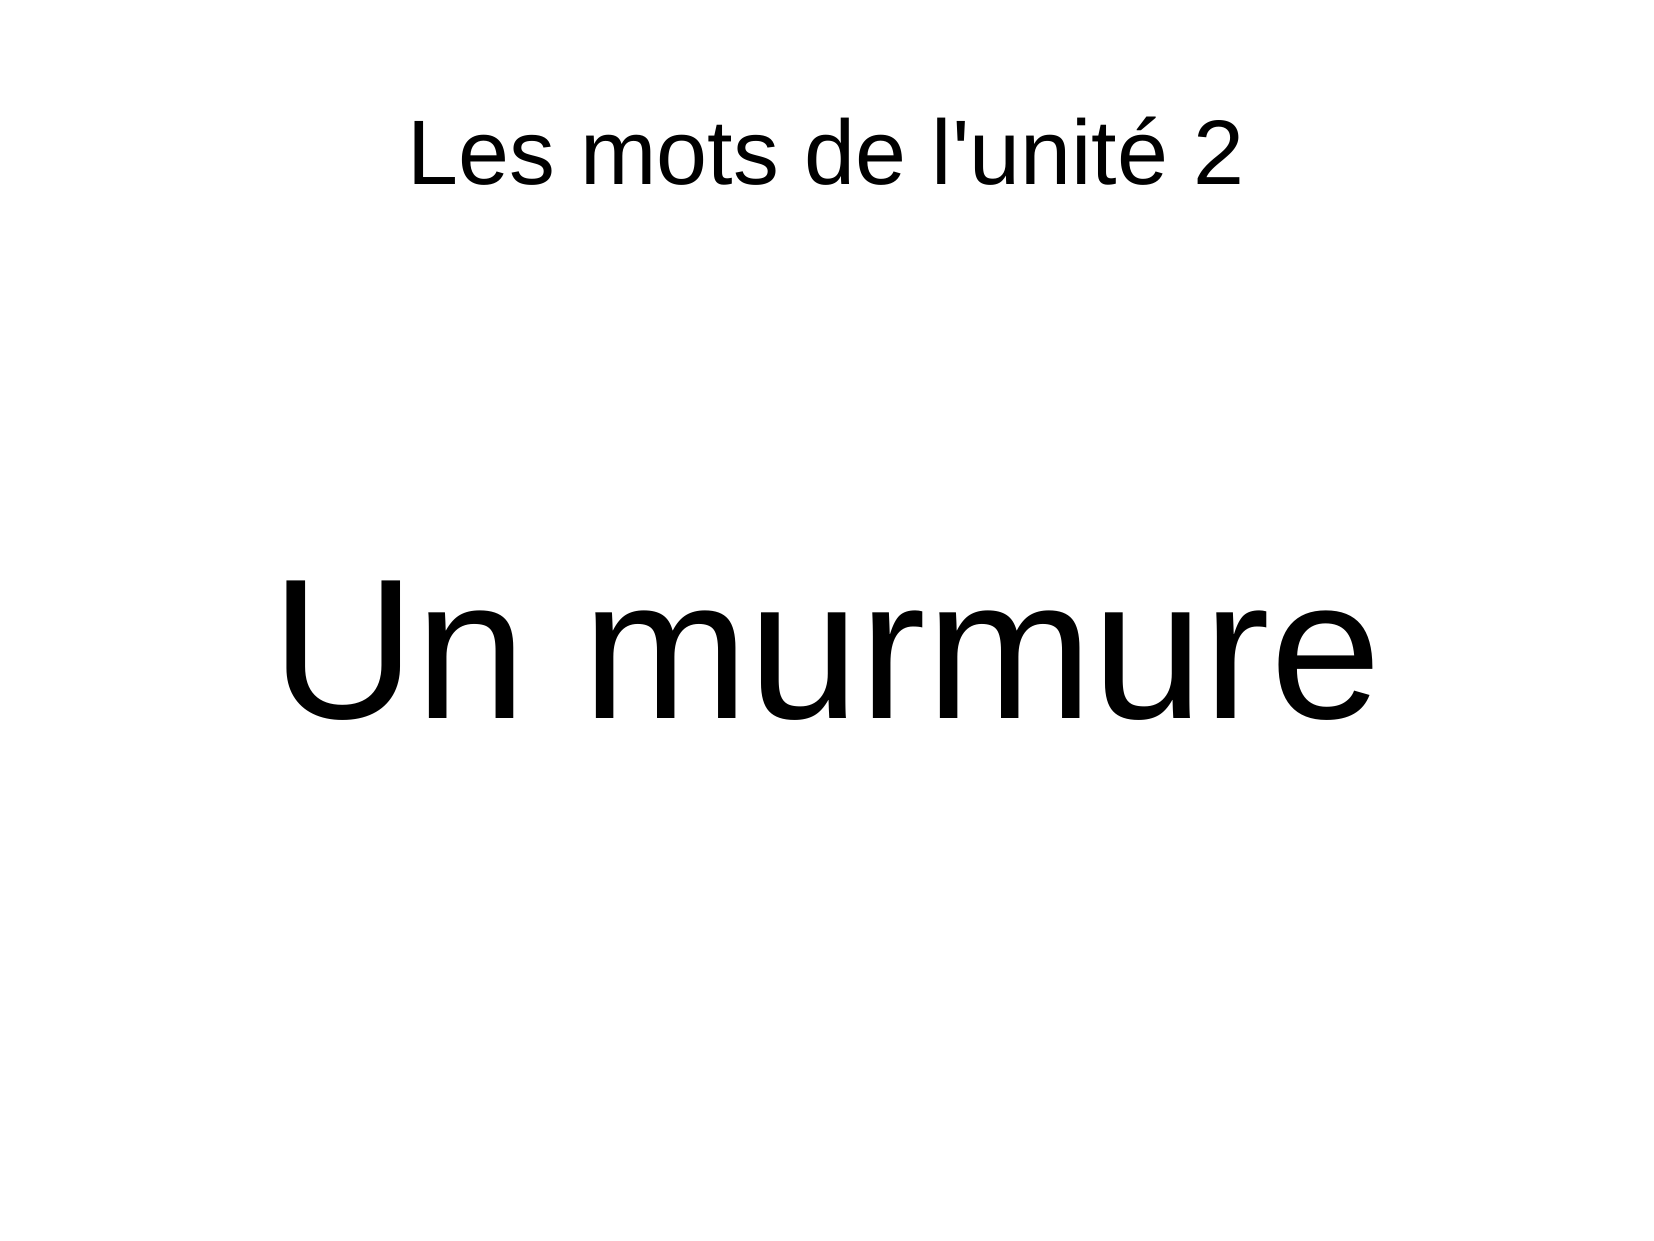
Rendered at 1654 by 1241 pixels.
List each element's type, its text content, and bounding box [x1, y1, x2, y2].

subtitle Un murmure [82, 290, 1571, 1010]
title Les mots de l'unité 2 [82, 49, 1571, 257]
